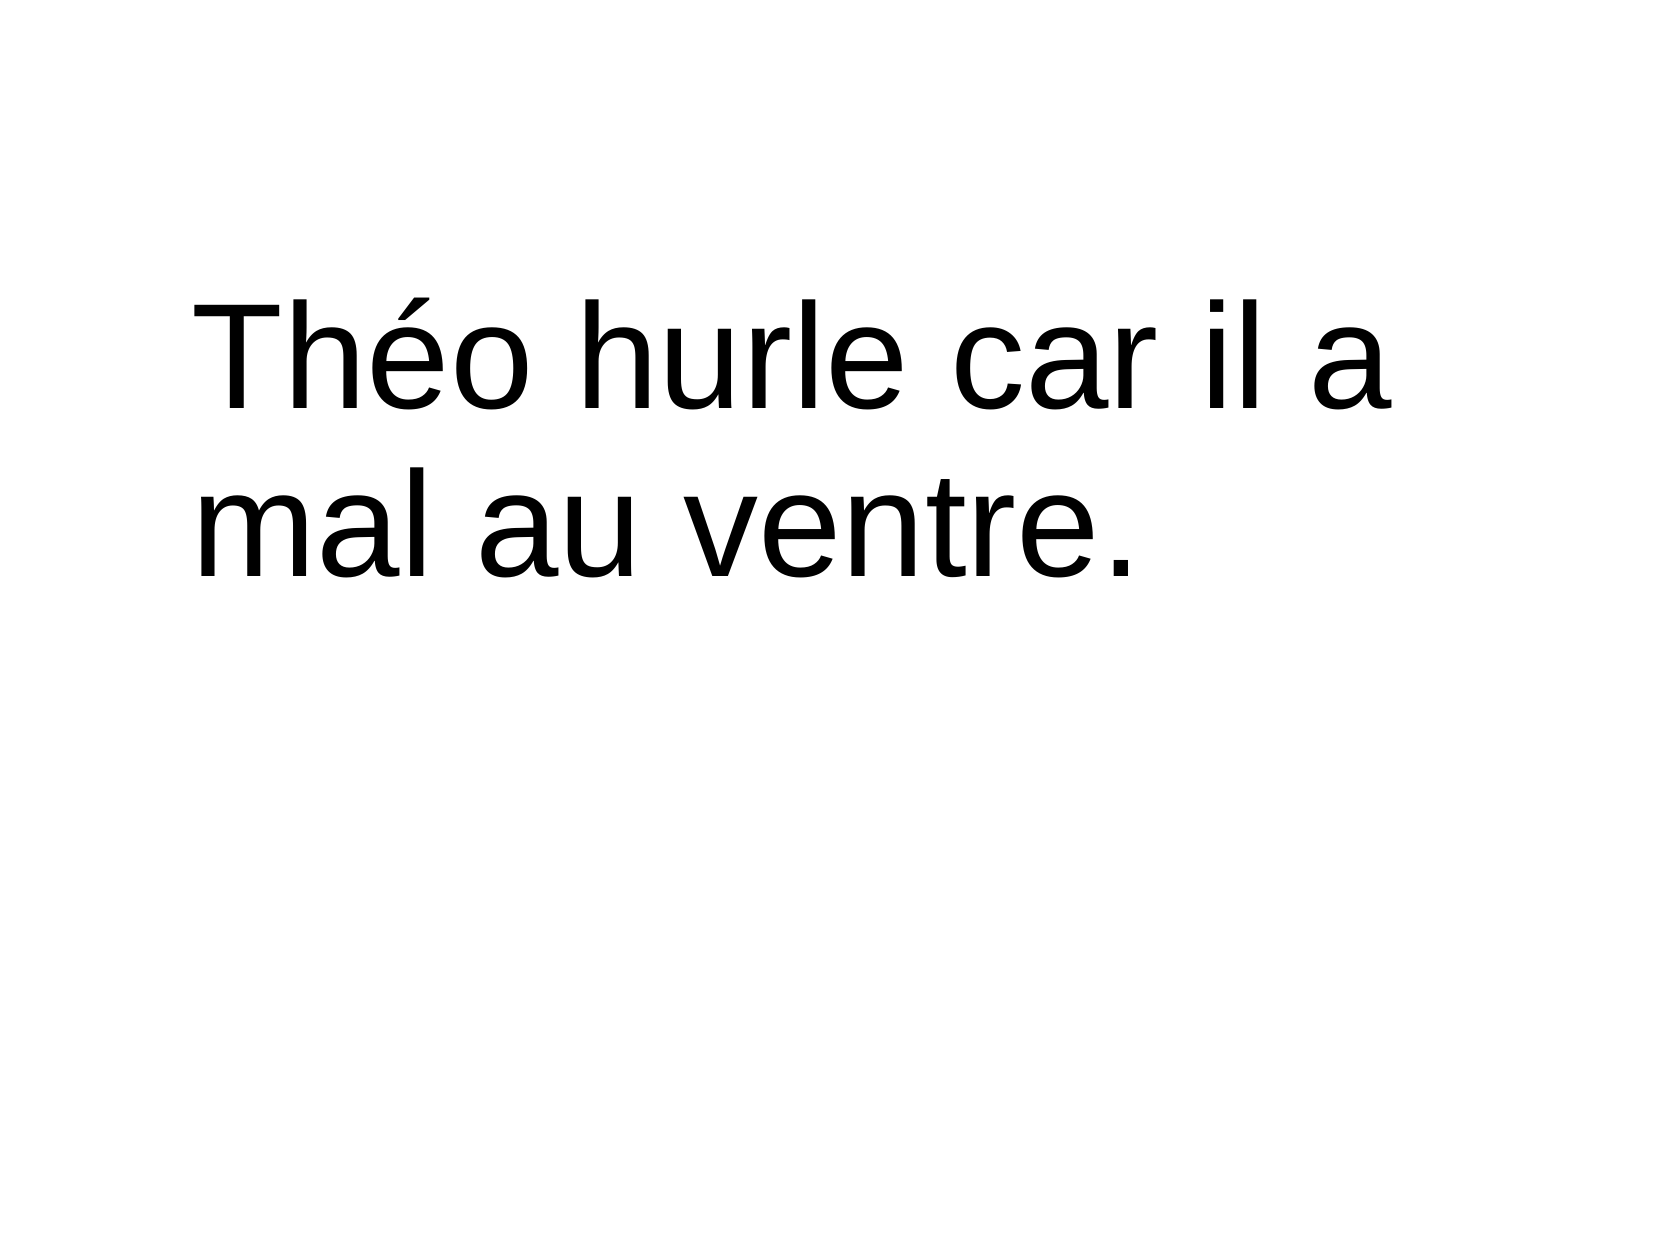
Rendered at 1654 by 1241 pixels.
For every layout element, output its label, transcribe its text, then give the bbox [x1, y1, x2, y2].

text_box Théo hurle car il a mal au ventre. [177, 265, 1447, 1093]
